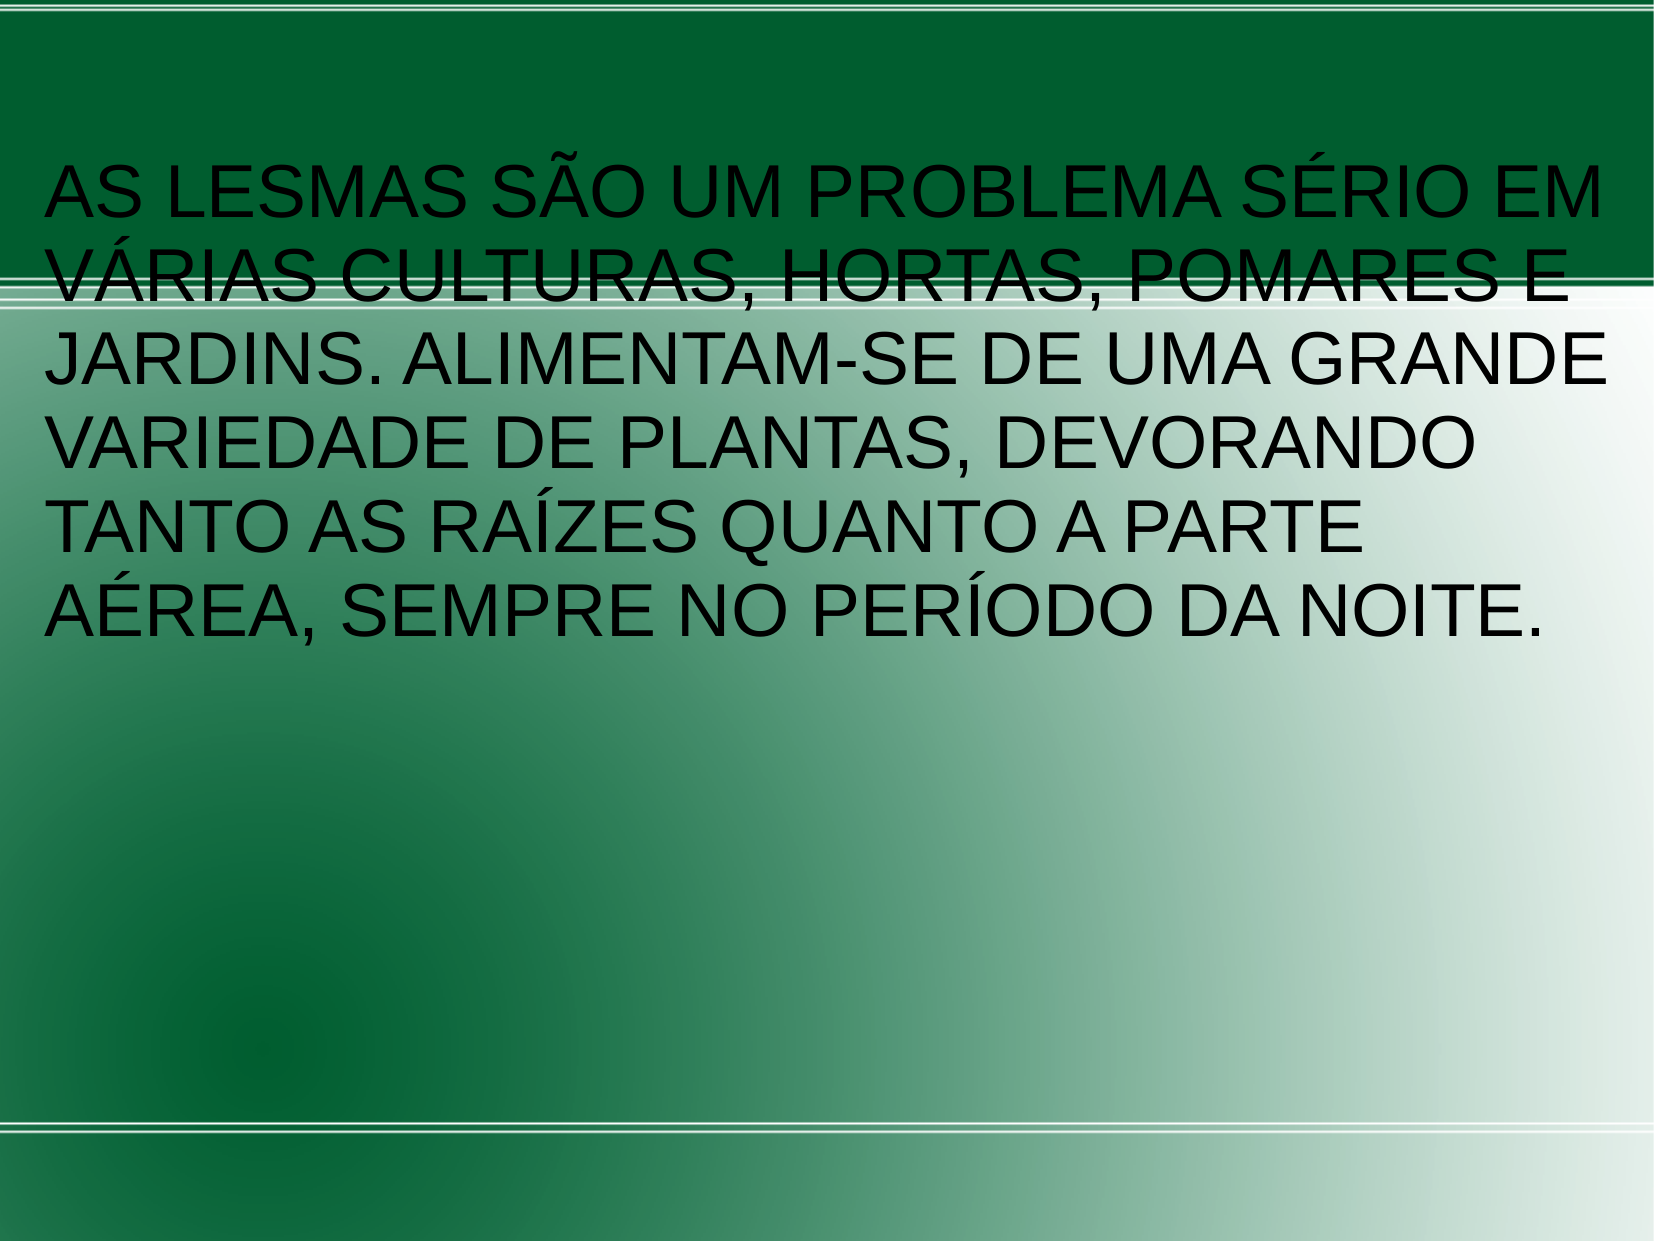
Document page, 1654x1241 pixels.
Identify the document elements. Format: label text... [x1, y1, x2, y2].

picture [0, 0, 1654, 1241]
text_box AS LESMAS SÃO UM PROBLEMA SÉRIO EM VÁRIAS CULTURAS, HORTAS, POMARES E JARDINS. ALIMENTAM-SE DE UMA GRANDE VARIEDADE DE PLANTAS, DEVORANDO TANTO AS RAÍZES QUANTO A PARTE AÉREA, SEMPRE NO PERÍODO DA NOITE. [29, 141, 1654, 1115]
